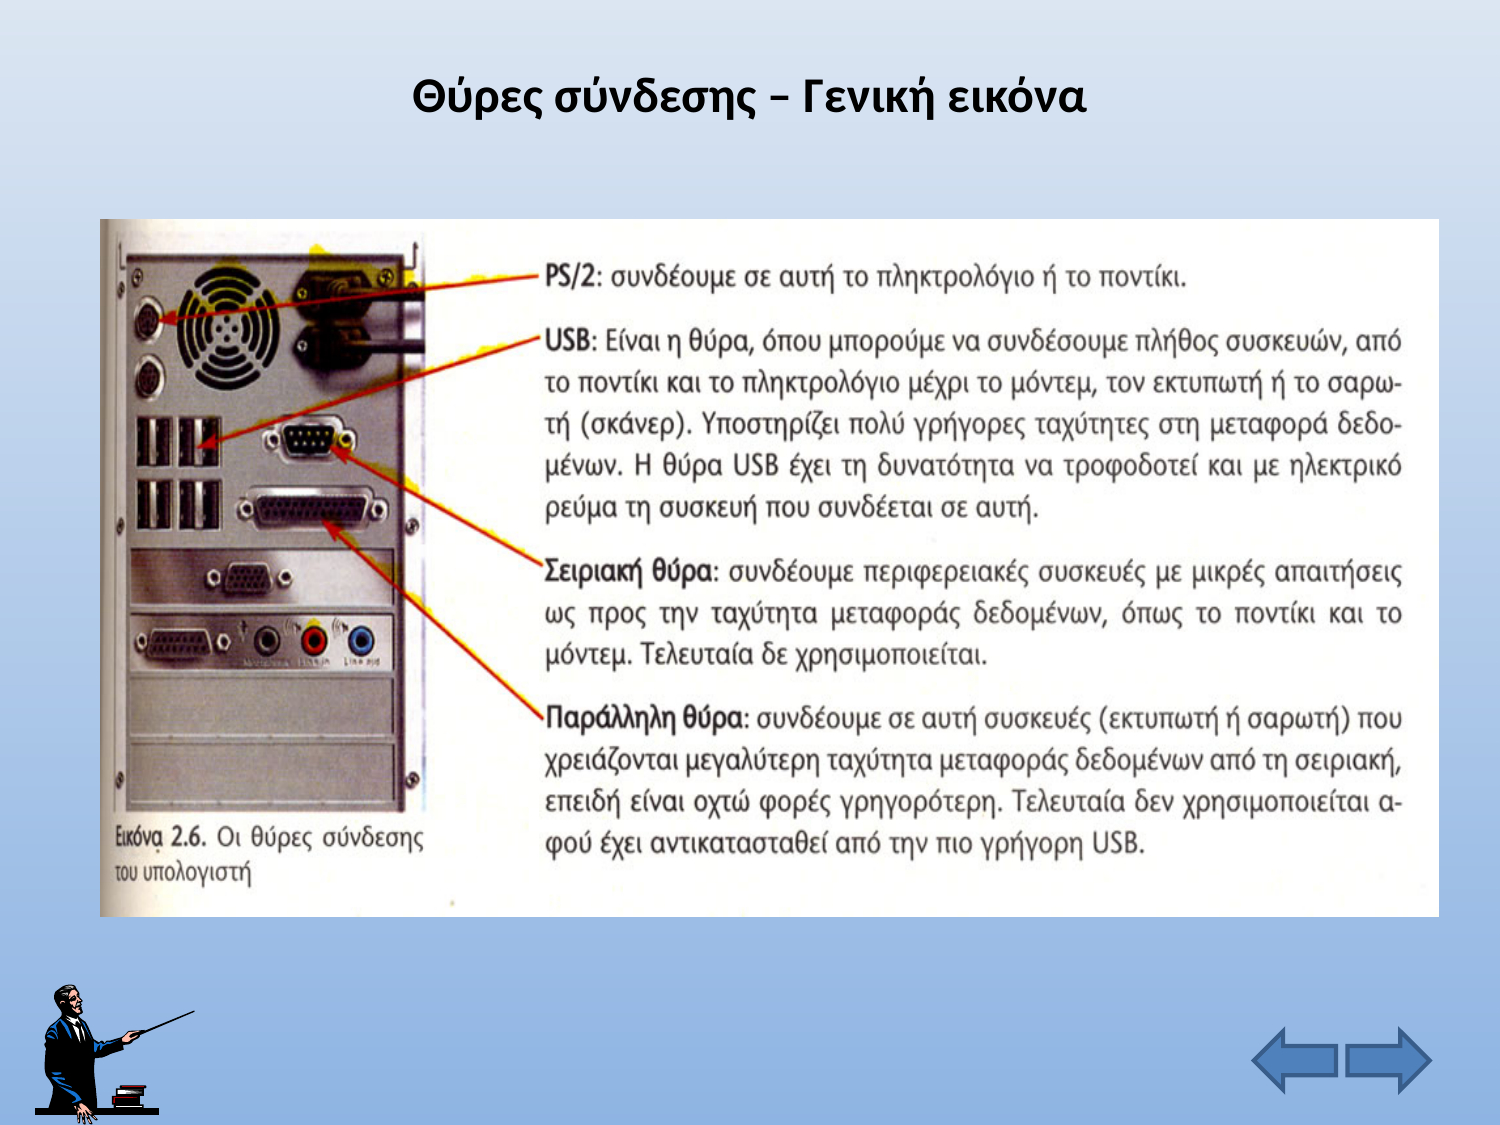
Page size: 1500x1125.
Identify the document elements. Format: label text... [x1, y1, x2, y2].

picture [100, 219, 1439, 917]
title Θύρες σύνδεσης – Γενική εικόνα [75, 45, 1426, 141]
